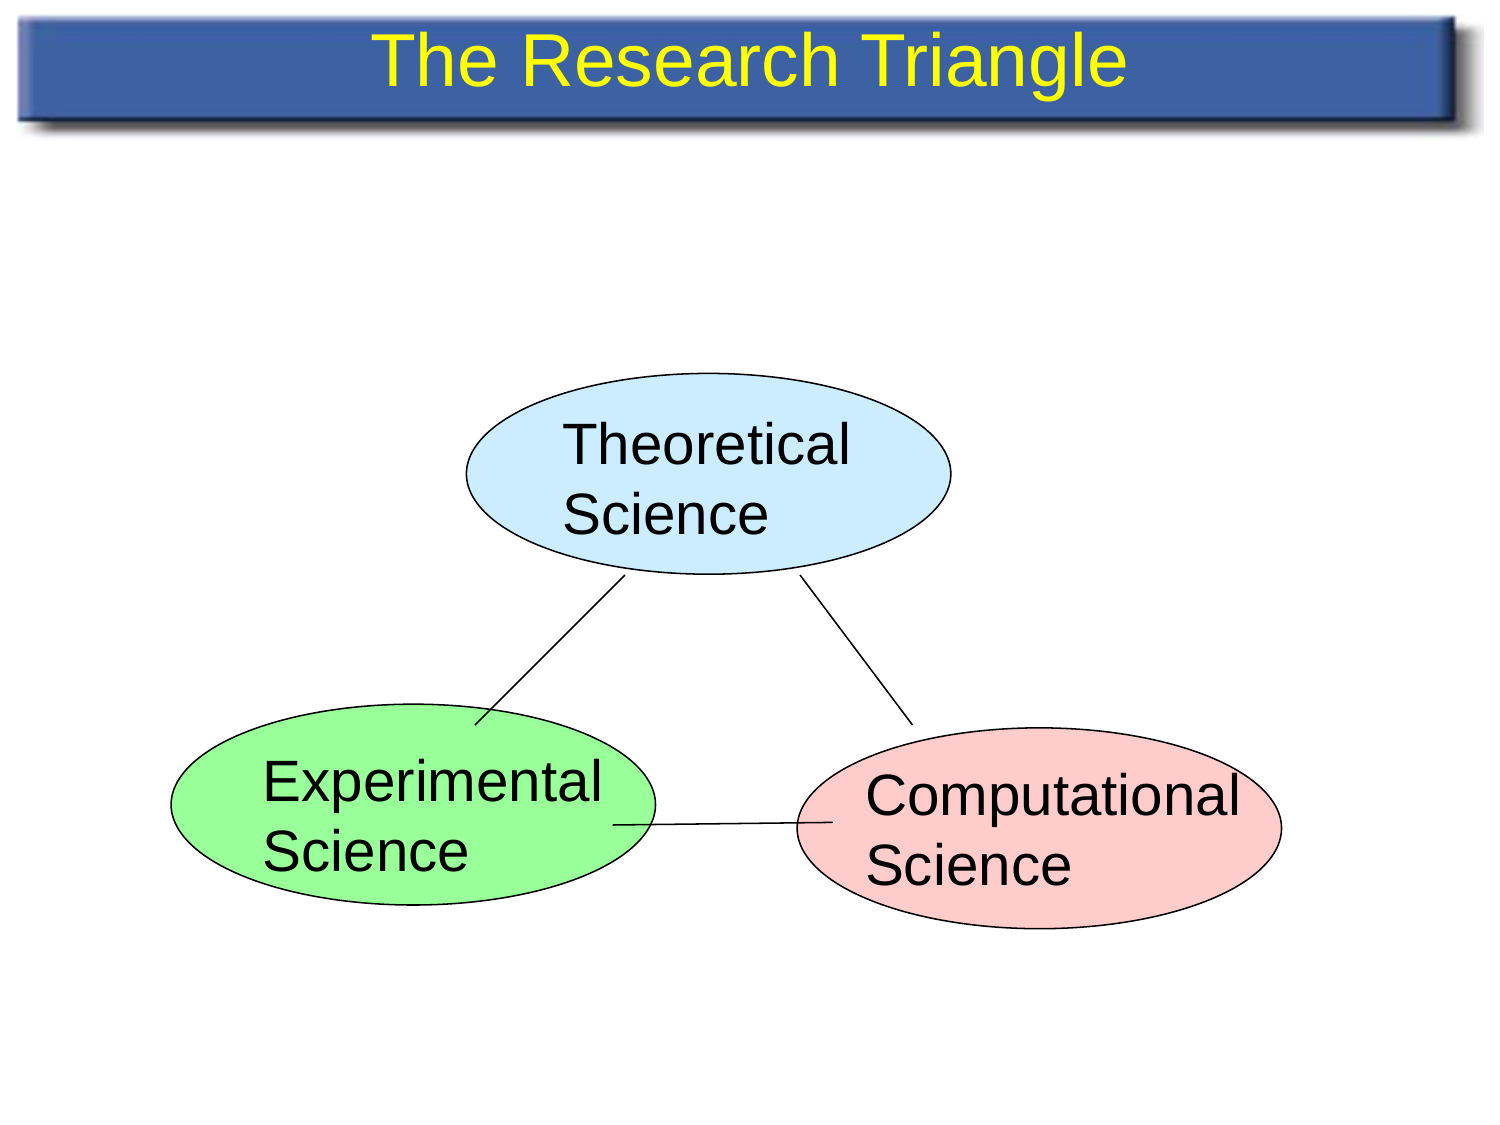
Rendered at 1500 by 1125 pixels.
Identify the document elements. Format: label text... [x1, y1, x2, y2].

text_box Computational Science [850, 749, 1257, 906]
text_box [171, 704, 588, 878]
text_box Experimental Science [247, 735, 619, 892]
title The Research Triangle [112, 0, 1388, 114]
text_box [1257, 784, 1282, 873]
picture [16, 13, 1484, 141]
text_box [619, 826, 650, 858]
text_box [619, 751, 656, 824]
text_box [797, 765, 850, 891]
text_box [294, 892, 533, 906]
text_box [890, 727, 1188, 749]
text_box [466, 399, 547, 549]
text_box [562, 554, 855, 575]
text_box Theoretical Science [547, 398, 867, 554]
text_box [549, 373, 951, 550]
text_box [885, 906, 1193, 929]
